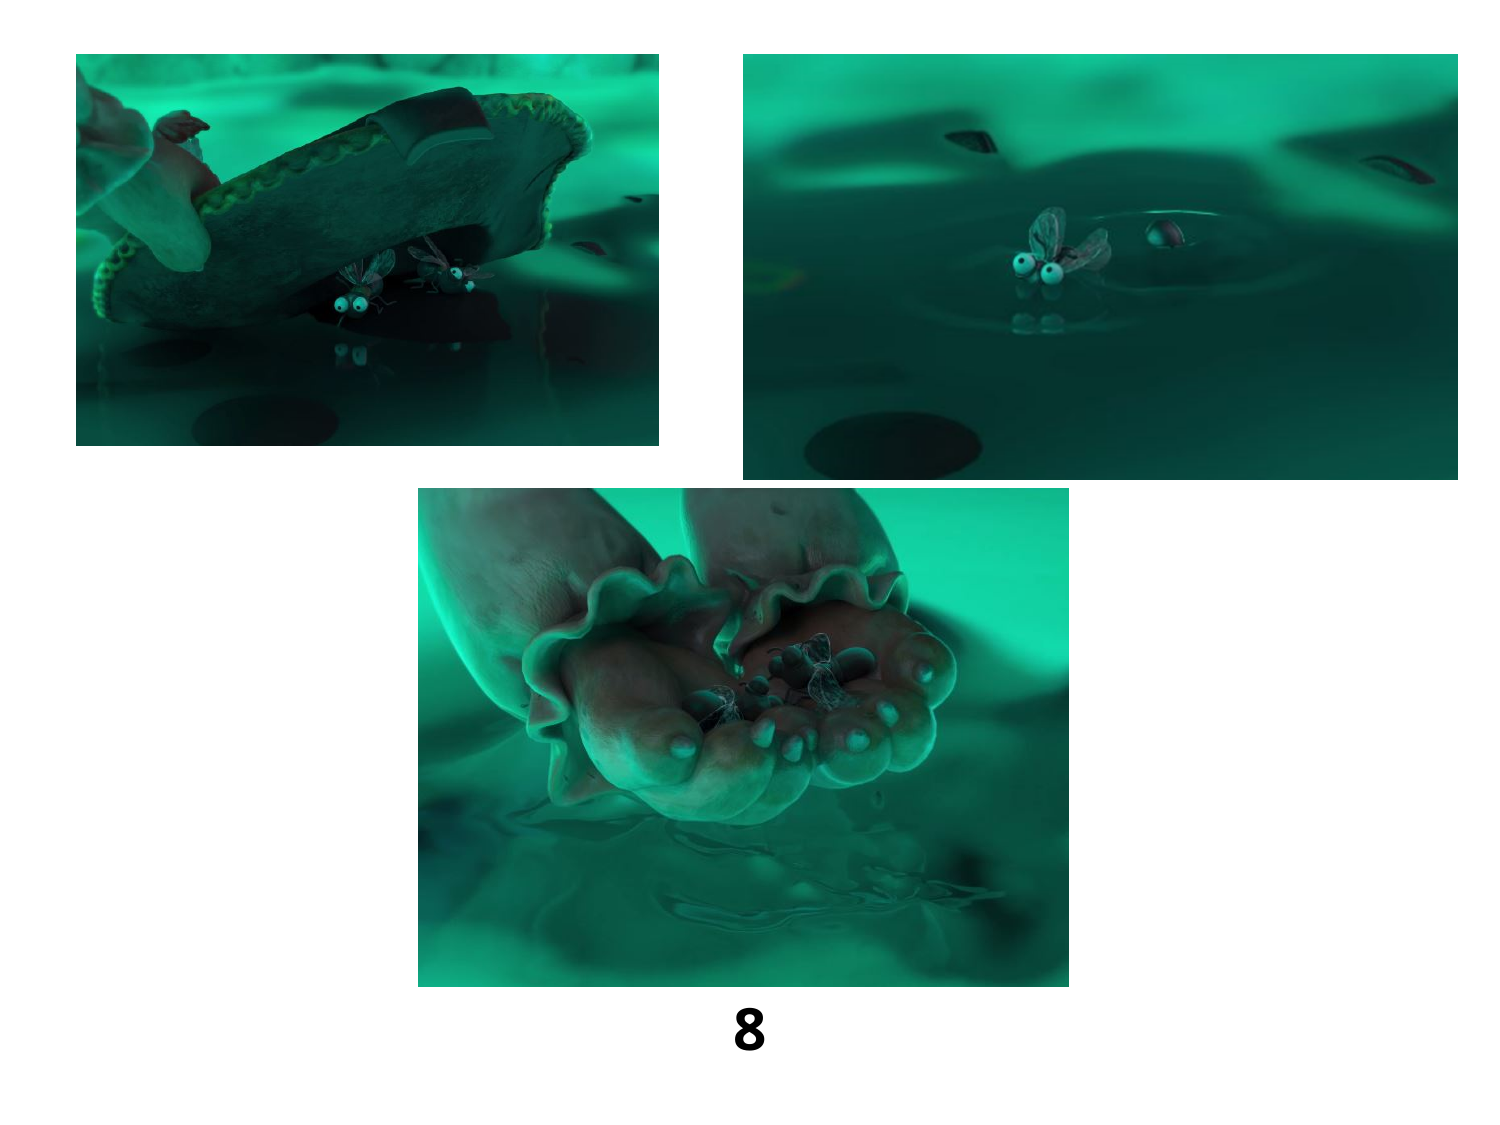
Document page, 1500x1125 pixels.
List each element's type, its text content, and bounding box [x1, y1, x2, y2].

picture [743, 54, 1458, 480]
text_box 8 [395, 984, 1105, 1070]
picture [418, 488, 1069, 987]
picture [76, 54, 659, 446]
